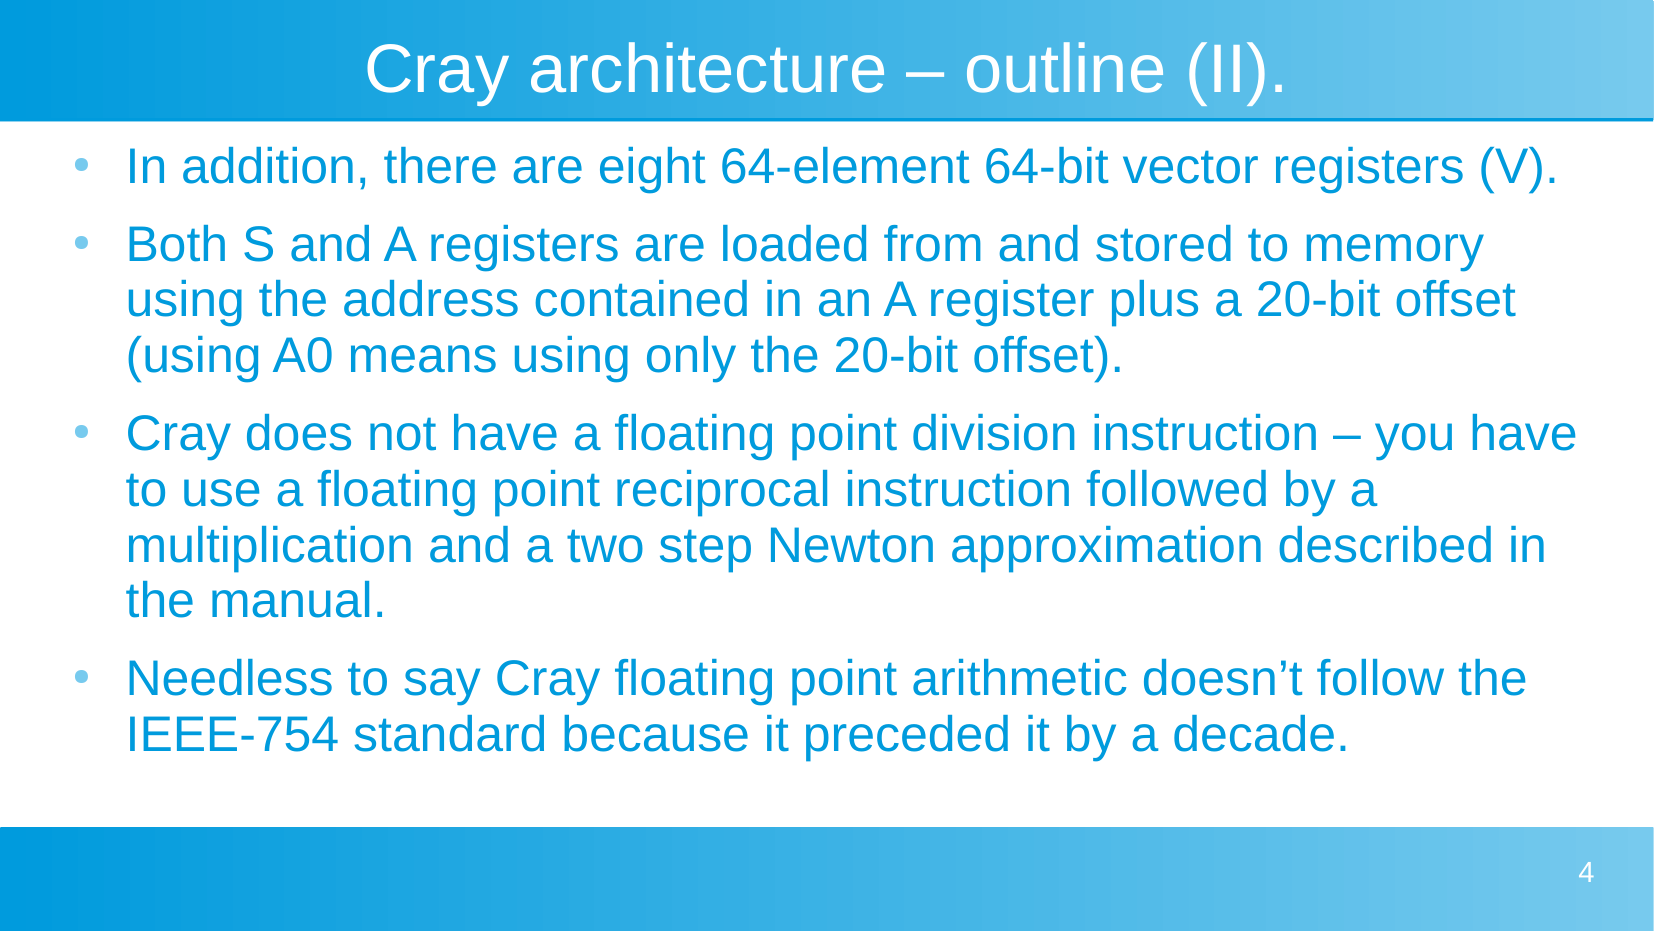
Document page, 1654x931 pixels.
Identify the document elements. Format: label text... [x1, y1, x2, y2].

list In addition, there are eight 64-element 64-bit vector registers (V). Both S and A registers are loaded from and stored to memory using the address contained in an A register plus a 20-bit offset (using A0 means using only the 20-bit offset). Cray does not have a floating point division instruction – you have to use a floating point reciprocal instruction followed by a multiplication and a two step Newton approximation described in the manual. Needless to say Cray floating point arithmetic doesn’t follow the IEEE-754 standard because it preceded it by a decade. [54, 138, 1613, 788]
title Cray architecture – outline (II). [59, 29, 1595, 108]
